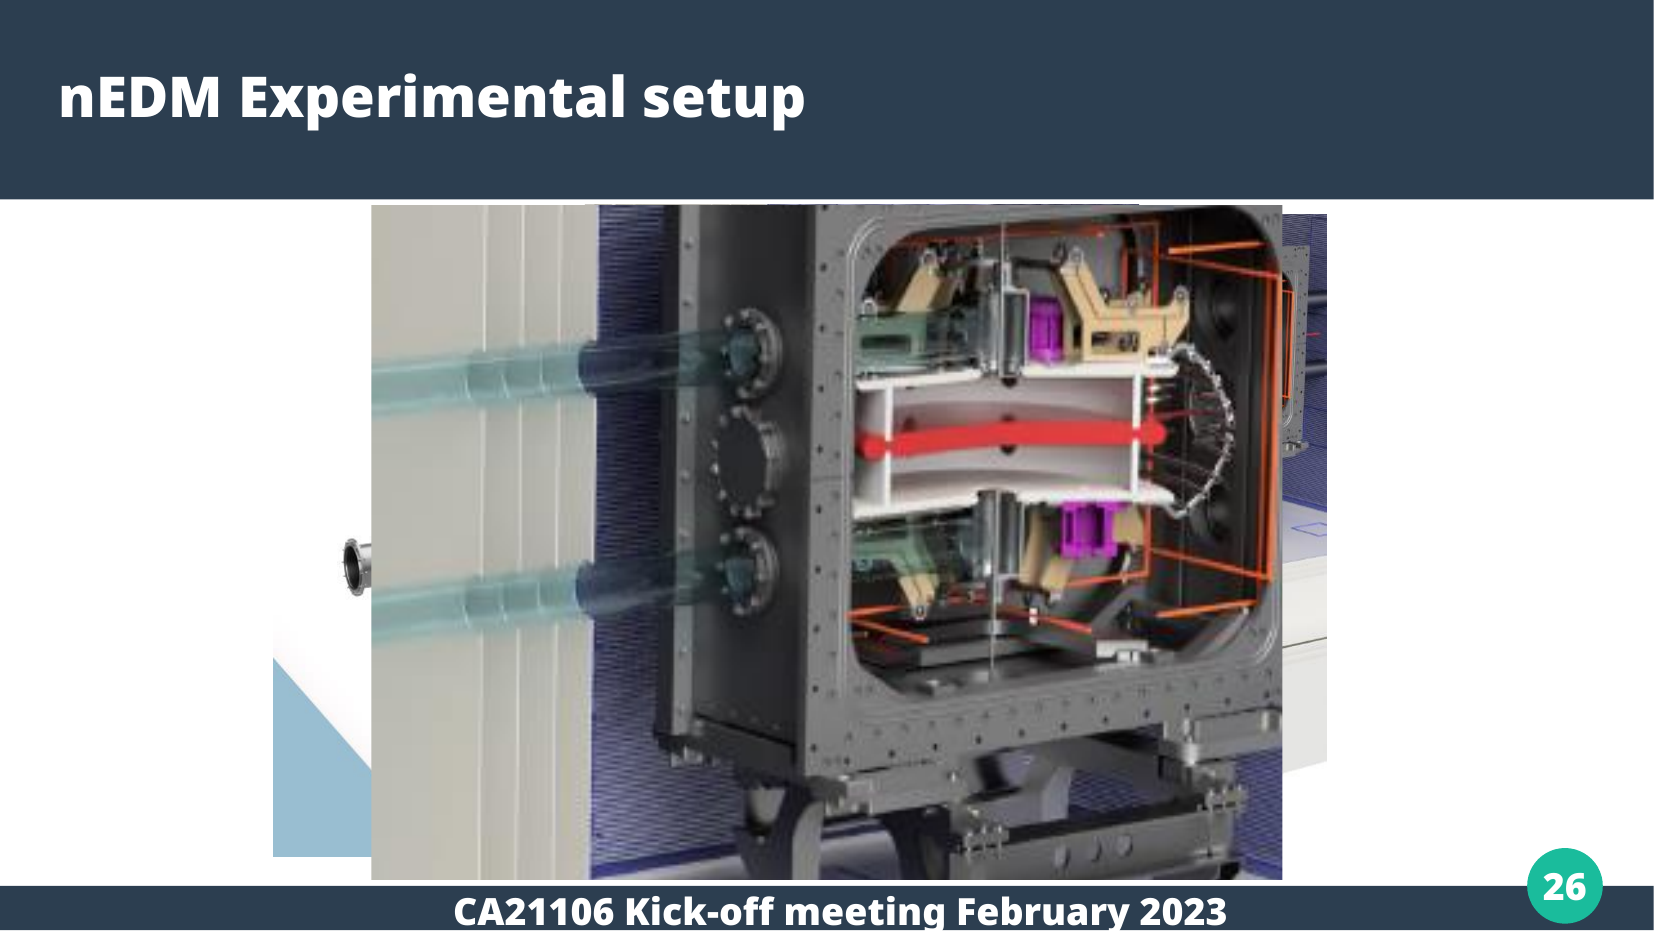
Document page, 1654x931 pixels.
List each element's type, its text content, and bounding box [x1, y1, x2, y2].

picture [273, 204, 1327, 880]
title nEDM Experimental setup [59, 37, 1595, 155]
